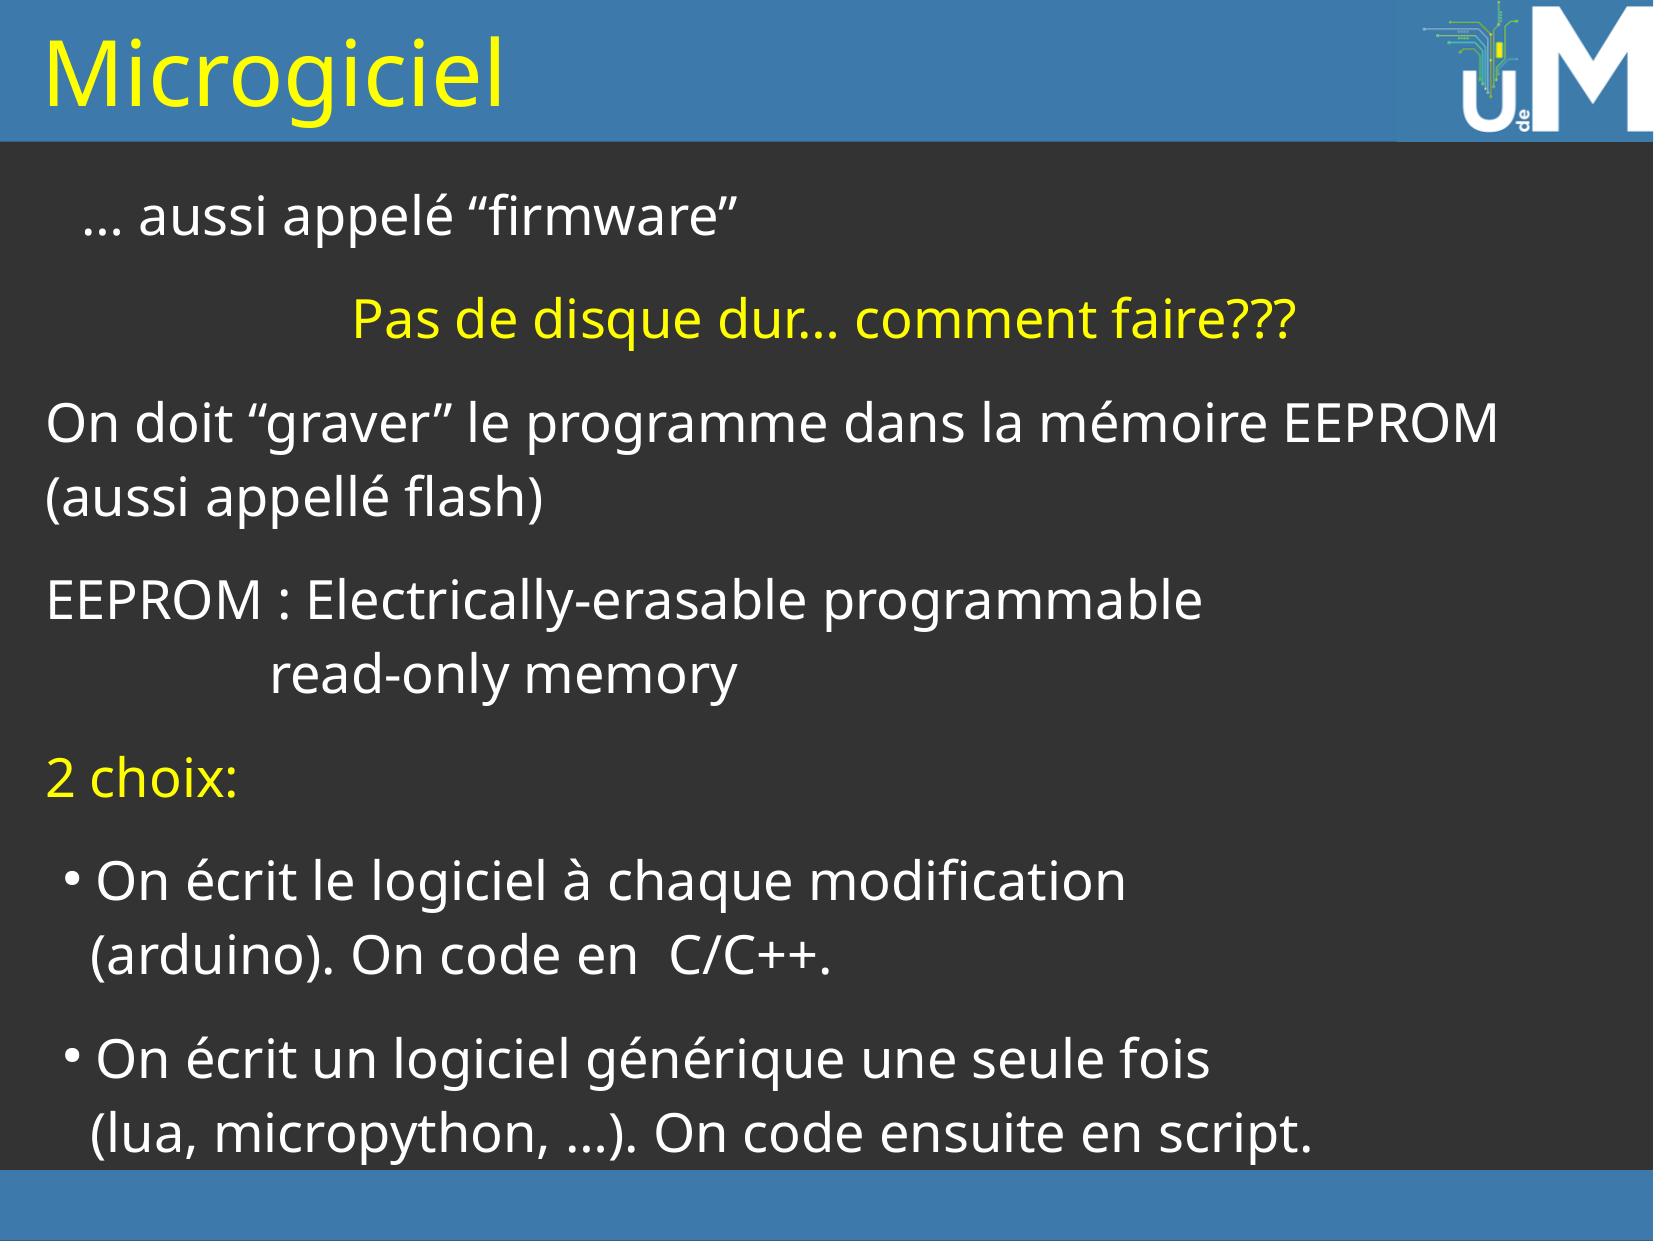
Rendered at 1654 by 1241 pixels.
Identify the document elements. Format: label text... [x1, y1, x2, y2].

title Microgiciel [41, 11, 1411, 130]
picture [1397, 0, 1654, 142]
list … aussi appelé “firmware” Pas de disque dur… comment faire??? On doit “graver” le programme dans la mémoire EEPROM (aussi appellé flash) EEPROM : Electrically-erasable programmable read-only memory 2 choix: On écrit le logiciel à chaque modification (arduino). On code en C/C++. On écrit un logiciel générique une seule fois (lua, micropython, …). On code ensuite en script. [45, 177, 1606, 1141]
